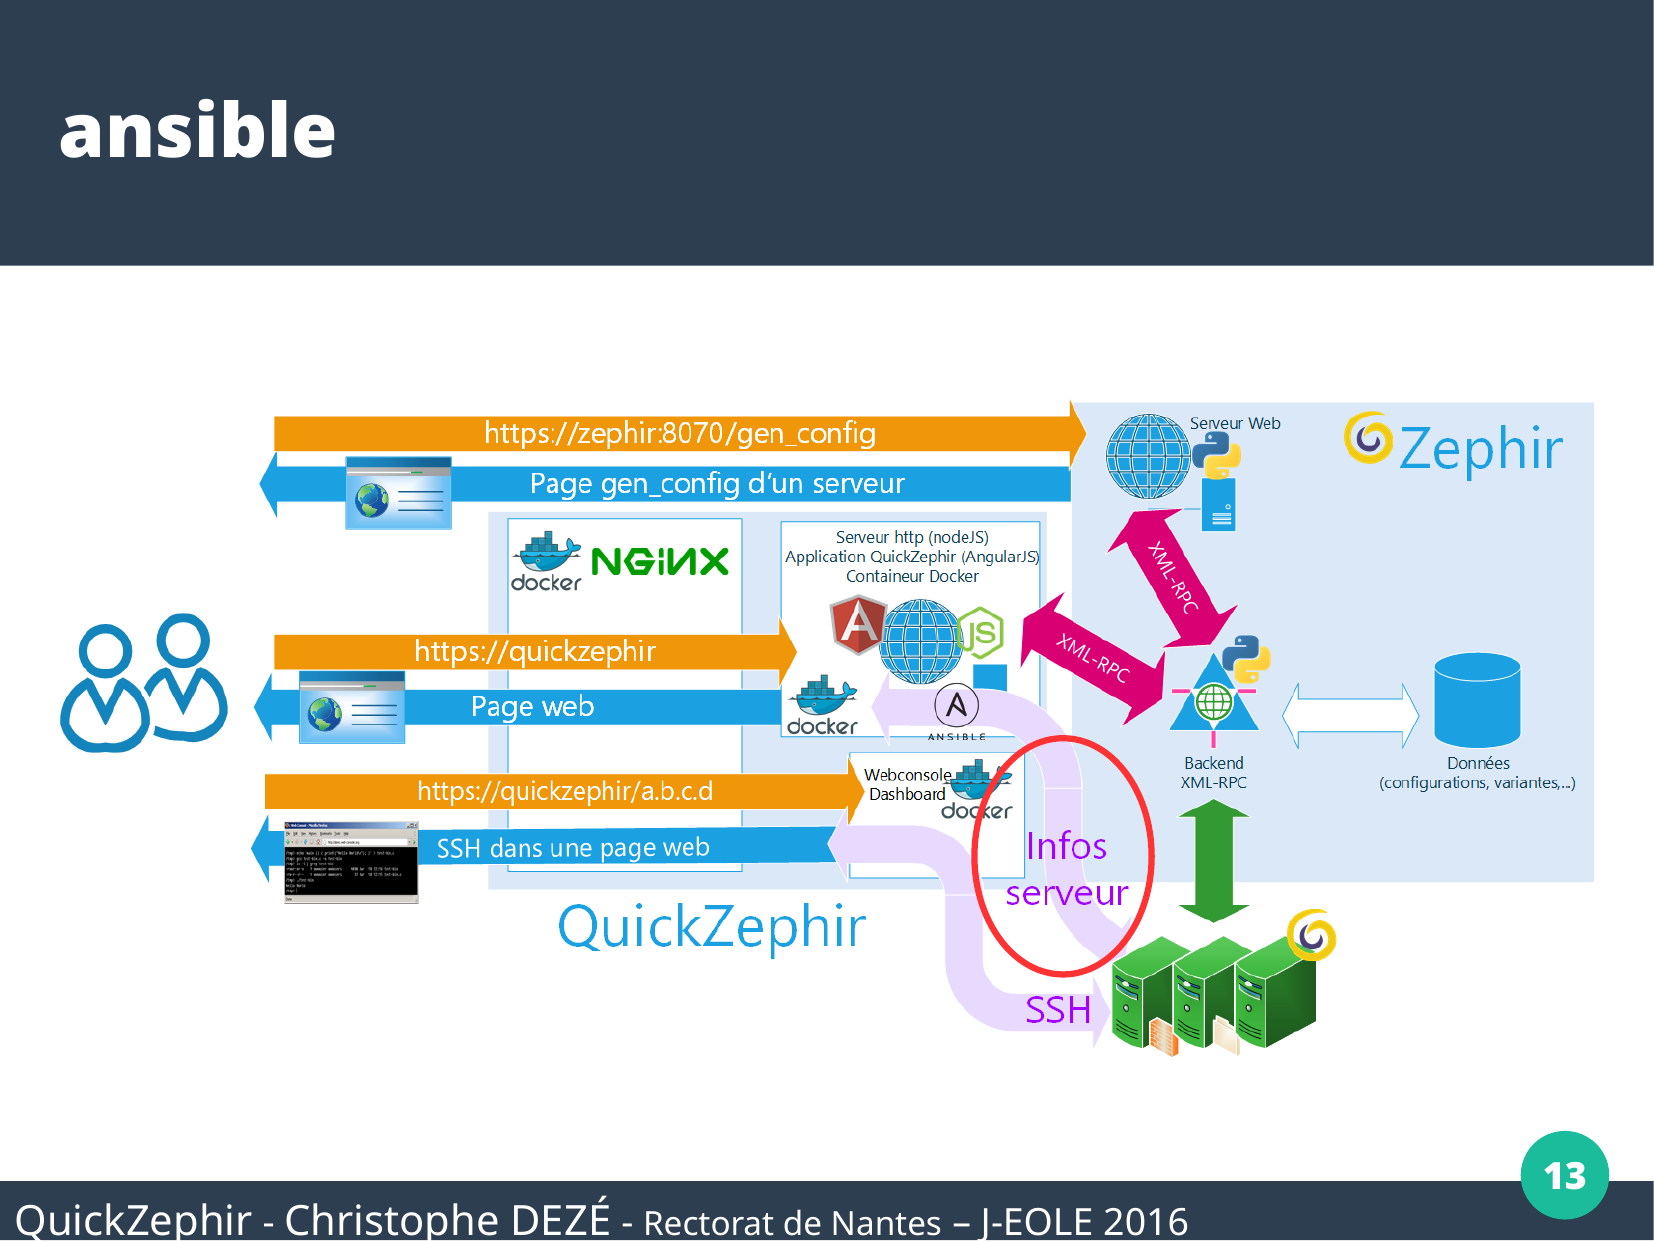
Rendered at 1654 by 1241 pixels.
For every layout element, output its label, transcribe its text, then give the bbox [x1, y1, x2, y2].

title ansible [59, 49, 1595, 207]
picture [59, 390, 1595, 1087]
